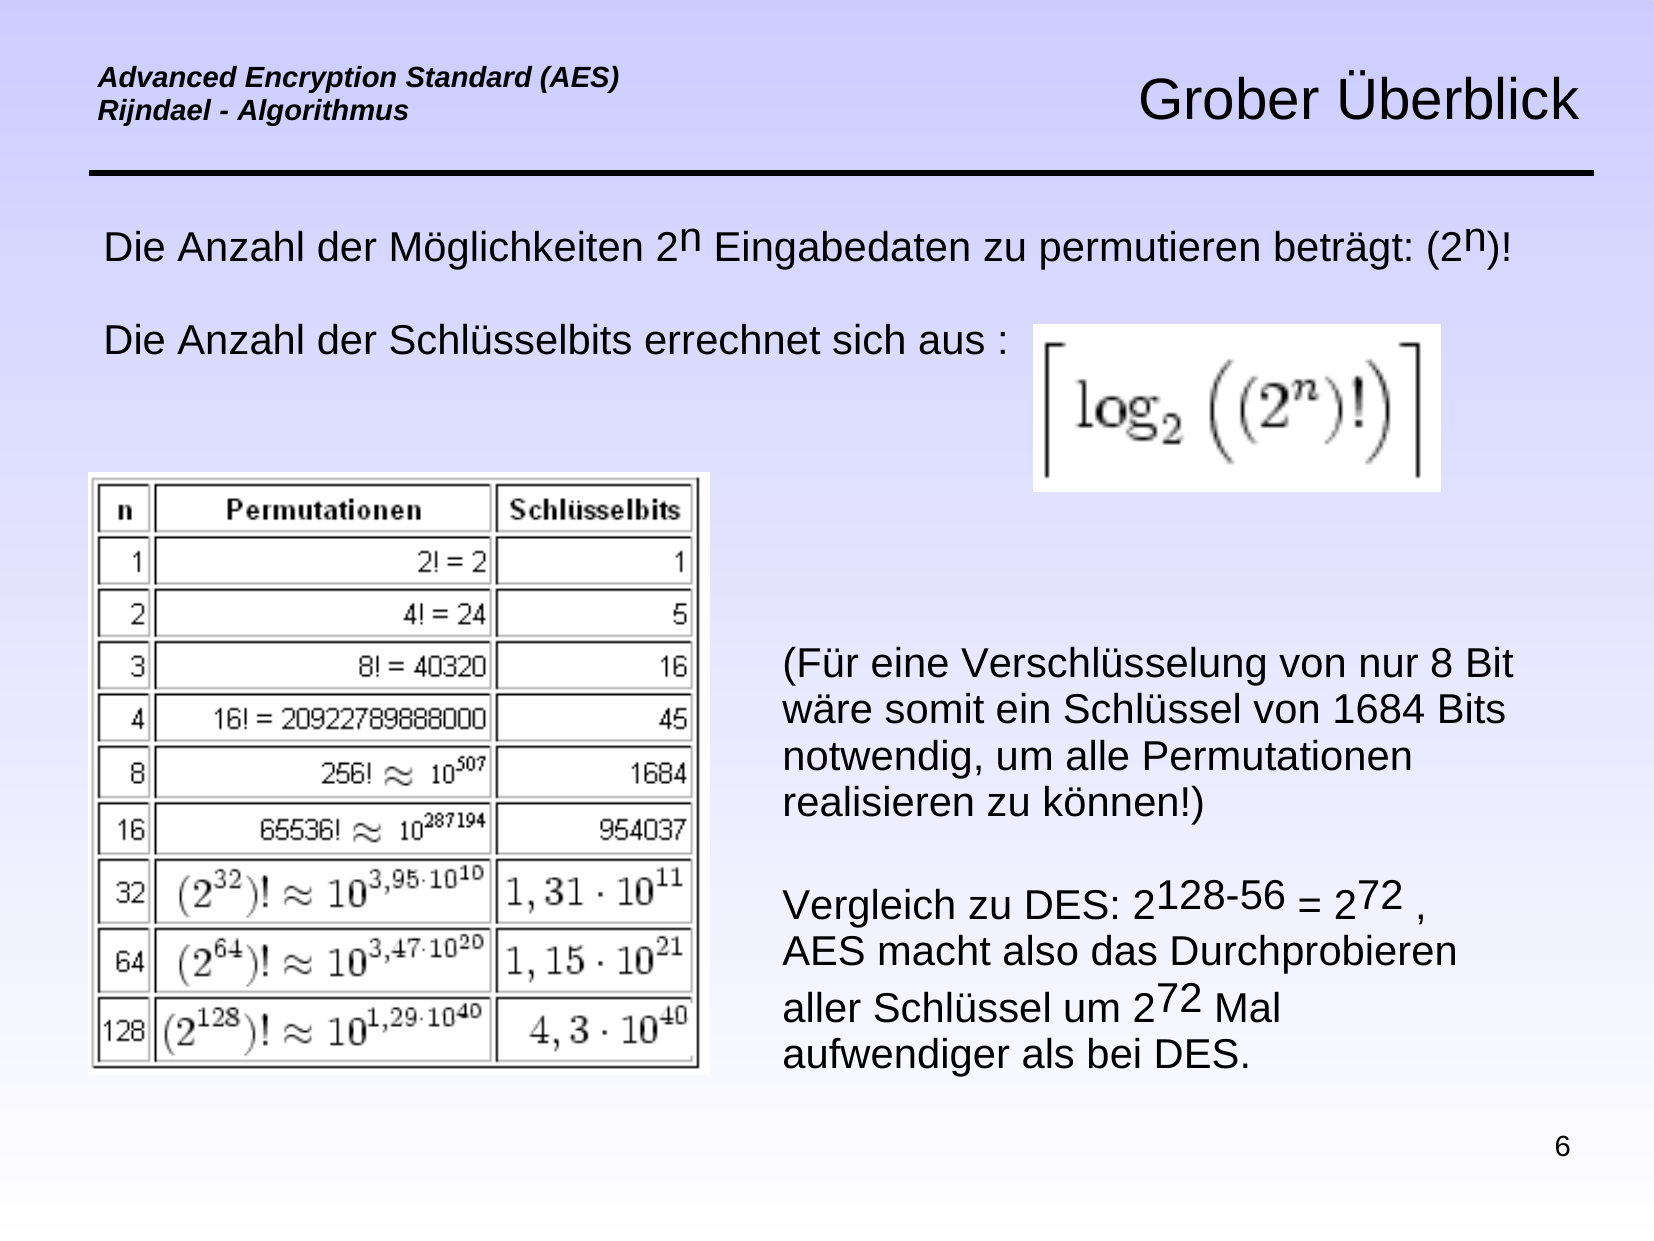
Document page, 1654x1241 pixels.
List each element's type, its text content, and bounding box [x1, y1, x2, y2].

picture [1033, 324, 1441, 492]
picture [88, 472, 710, 1075]
text_box (Für eine Verschlüsselung von nur 8 Bit wäre somit ein Schlüssel von 1684 Bits notwendig, um alle Permutationen realisieren zu können!) Vergleich zu DES: 2128-56 = 272 , AES macht also das Durchprobieren aller Schlüssel um 272 Mal aufwendiger als bei DES. [767, 631, 1536, 1088]
text_box Die Anzahl der Möglichkeiten 2n Eingabedaten zu permutieren beträgt: (2n)! Die Anzahl der Schlüsselbits errechnet sich aus : [88, 206, 1595, 372]
text_box Grober Überblick [767, 59, 1595, 139]
text_box Advanced Encryption Standard (AES) Rijndael - Algorithmus [82, 29, 650, 159]
